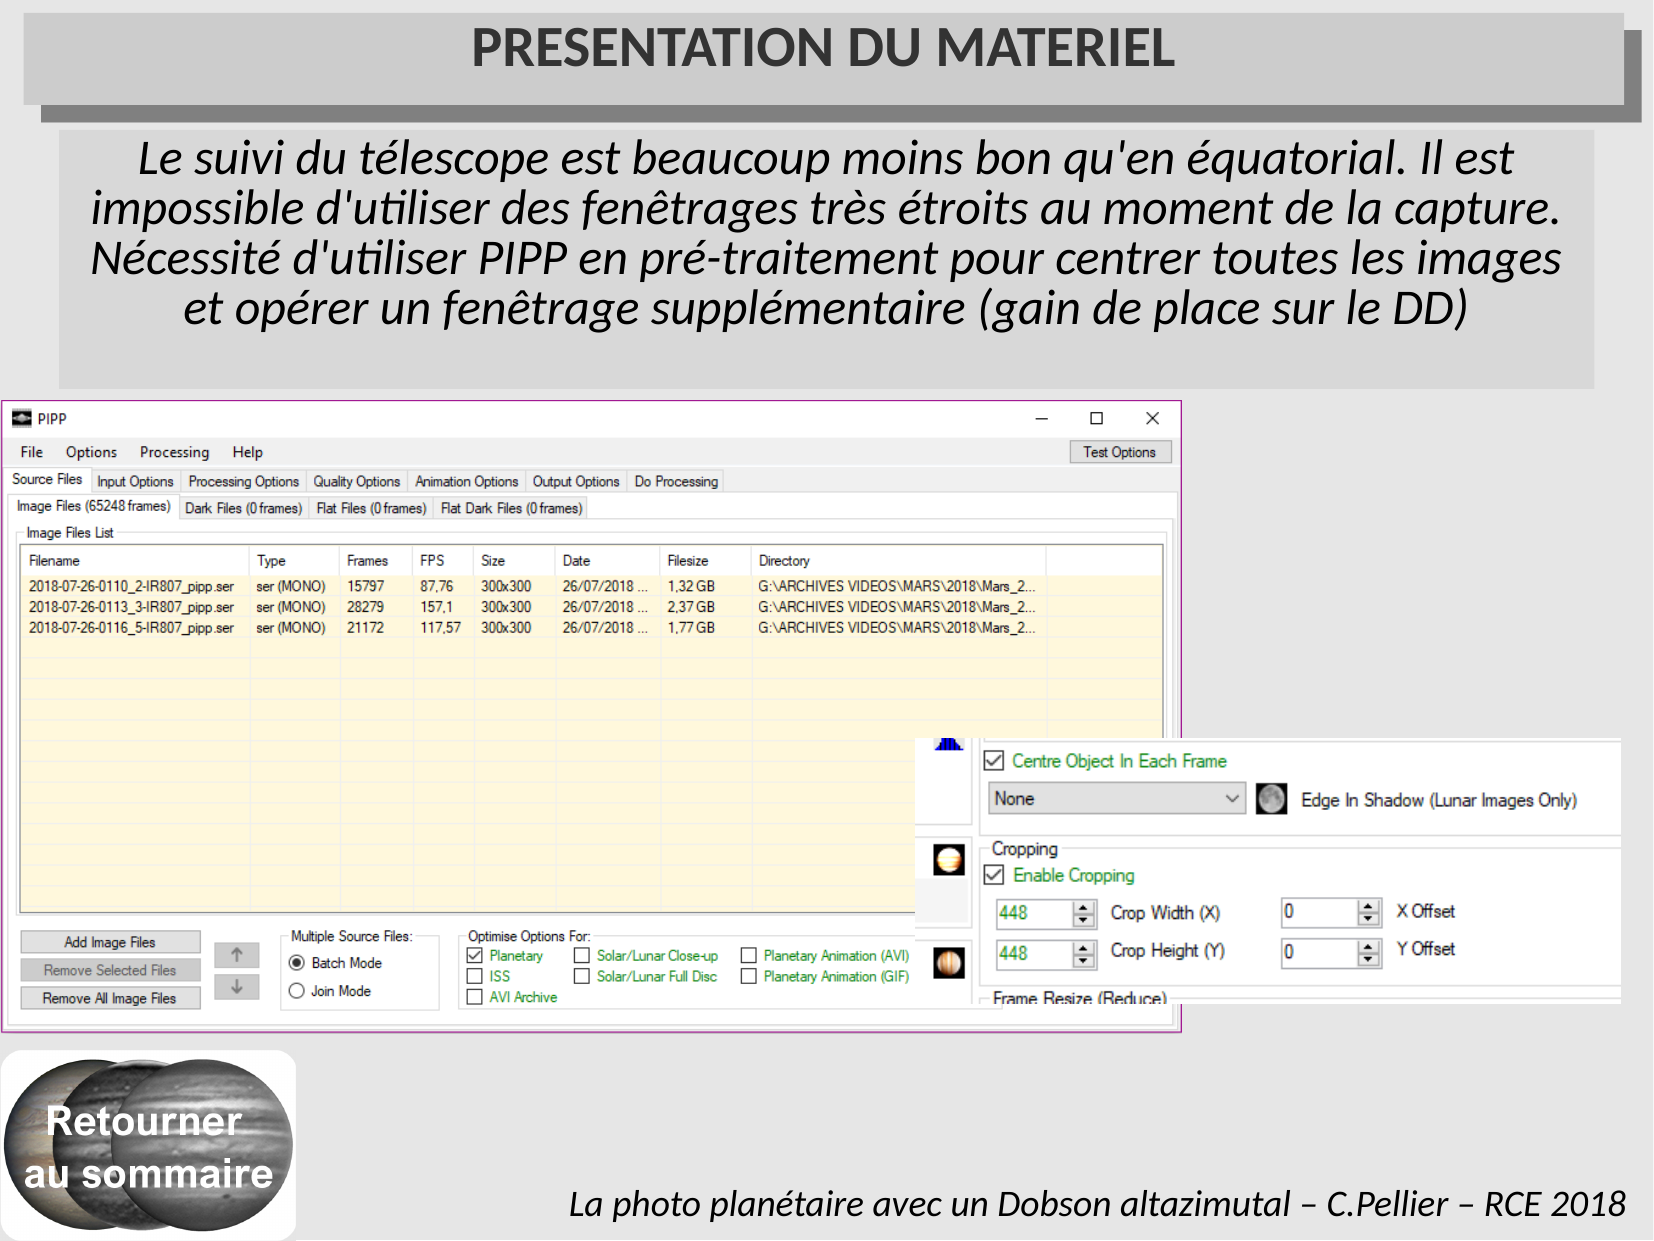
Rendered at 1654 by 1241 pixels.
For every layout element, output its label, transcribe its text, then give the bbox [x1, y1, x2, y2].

text_box Le suivi du télescope est beaucoup moins bon qu'en équatorial. Il est impossible d'utiliser des fenêtrages très étroits au moment de la capture. Nécessité d'utiliser PIPP en pré-traitement pour centrer toutes les images et opérer un fenêtrage supplémentaire (gain de place sur le DD) [59, 129, 1595, 389]
text_box La photo planétaire avec un Dobson altazimutal – C.Pellier – RCE 2018 [431, 1181, 1642, 1241]
picture [0, 1050, 296, 1241]
picture [0, 400, 1621, 1034]
text_box PRESENTATION DU MATERIEL [23, 12, 1625, 105]
